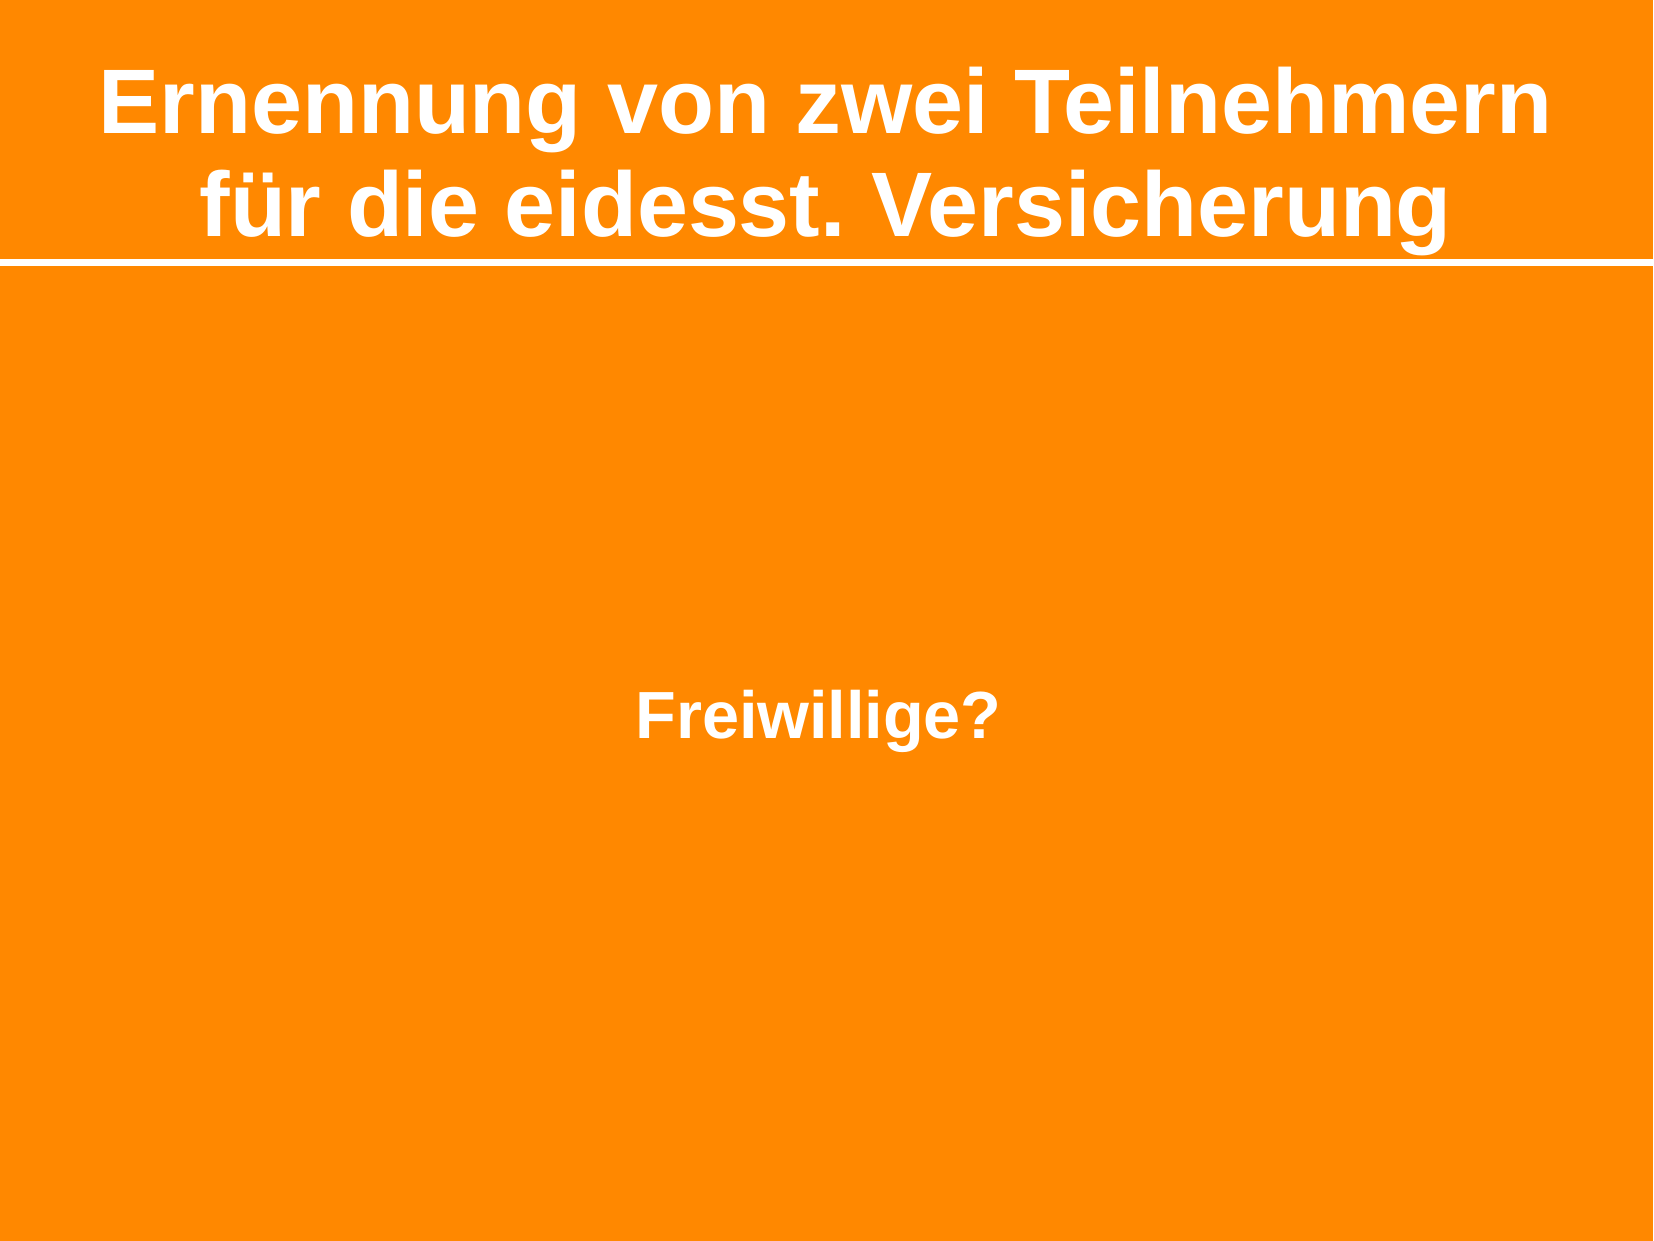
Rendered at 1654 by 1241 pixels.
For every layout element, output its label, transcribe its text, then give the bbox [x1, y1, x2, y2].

subtitle Freiwillige? [75, 313, 1563, 1118]
title Ernennung von zwei Teilnehmern für die eidesst. Versicherung [82, 49, 1571, 257]
